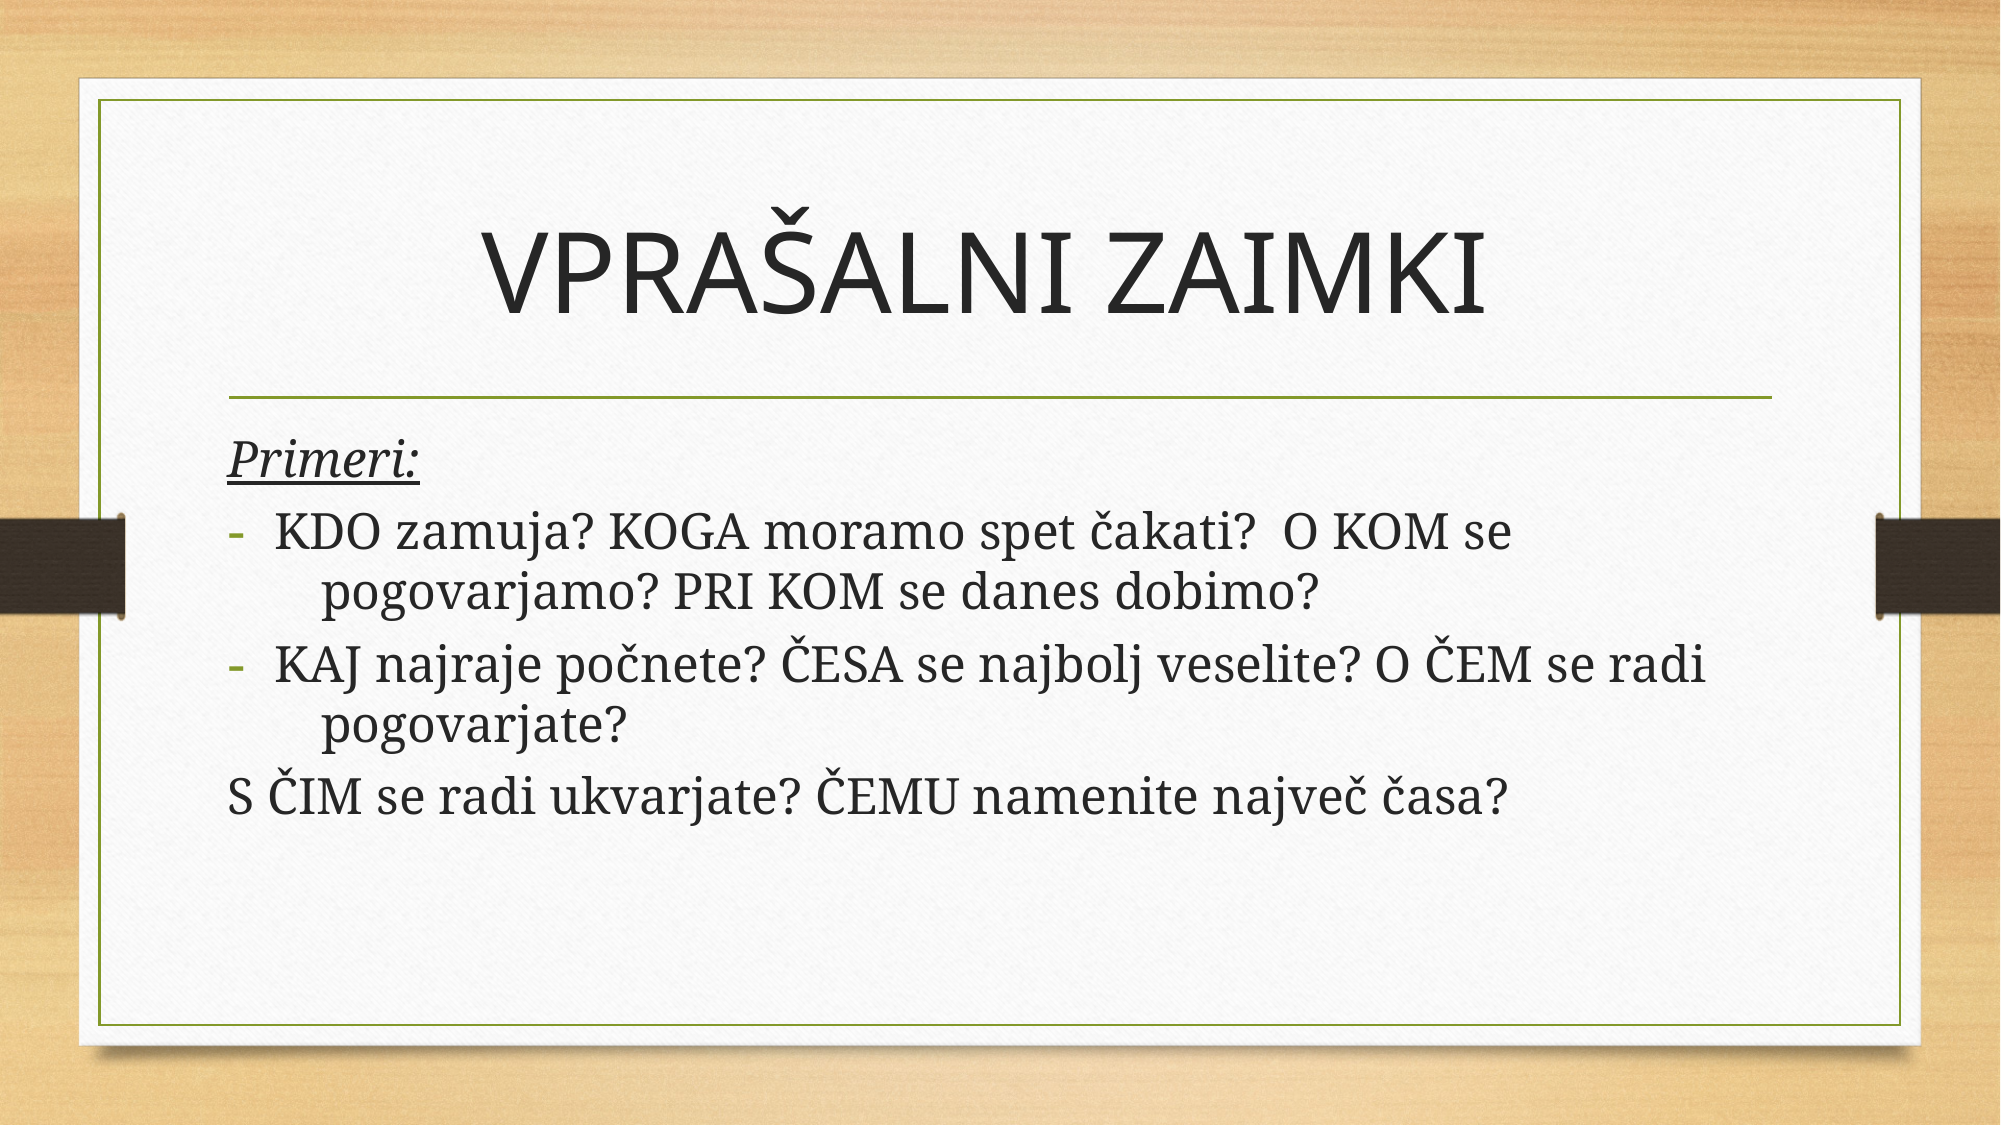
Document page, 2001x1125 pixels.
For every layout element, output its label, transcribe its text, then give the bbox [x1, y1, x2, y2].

title VPRAŠALNI ZAIMKI [212, 161, 1788, 376]
list Primeri: KDO zamuja? KOGA moramo spet čakati? O KOM se pogovarjamo? PRI KOM se danes dobimo? KAJ najraje počnete? ČESA se najbolj veselite? O ČEM se radi pogovarjate? S ČIM se radi ukvarjate? ČEMU namenite največ časa? [212, 419, 1788, 1022]
